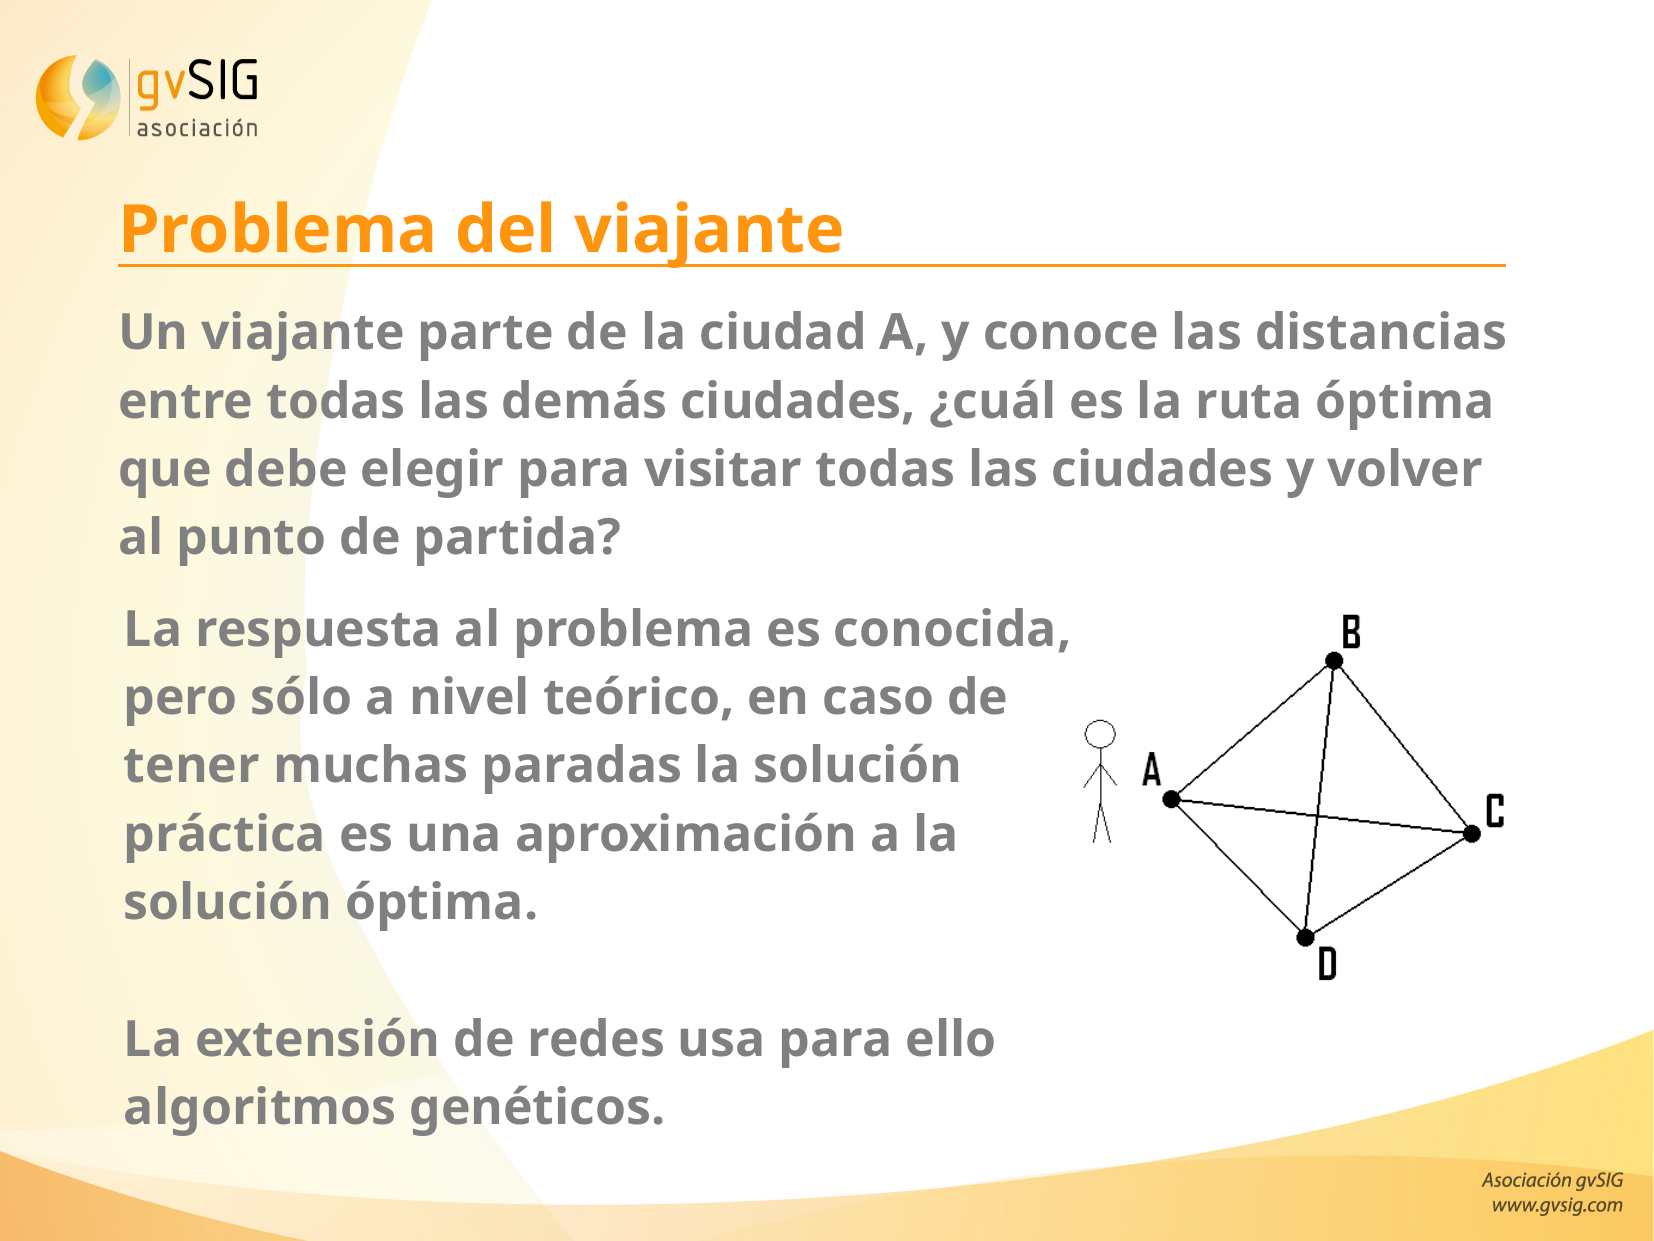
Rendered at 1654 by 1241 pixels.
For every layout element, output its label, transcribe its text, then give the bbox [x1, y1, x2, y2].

title La respuesta al problema es conocida, pero sólo a nivel teórico, en caso de tener muchas paradas la solución práctica es una aproximación a la solución óptima. La extensión de redes usa para ello algoritmos genéticos. [124, 603, 1099, 1128]
title Problema del viajante [118, 177, 1607, 276]
title Un viajante parte de la ciudad A, y conoce las distancias entre todas las demás ciudades, ¿cuál es la ruta óptima que debe elegir para visitar todas las ciudades y volver al punto de partida? [118, 316, 1536, 550]
picture [0, 0, 1654, 1241]
